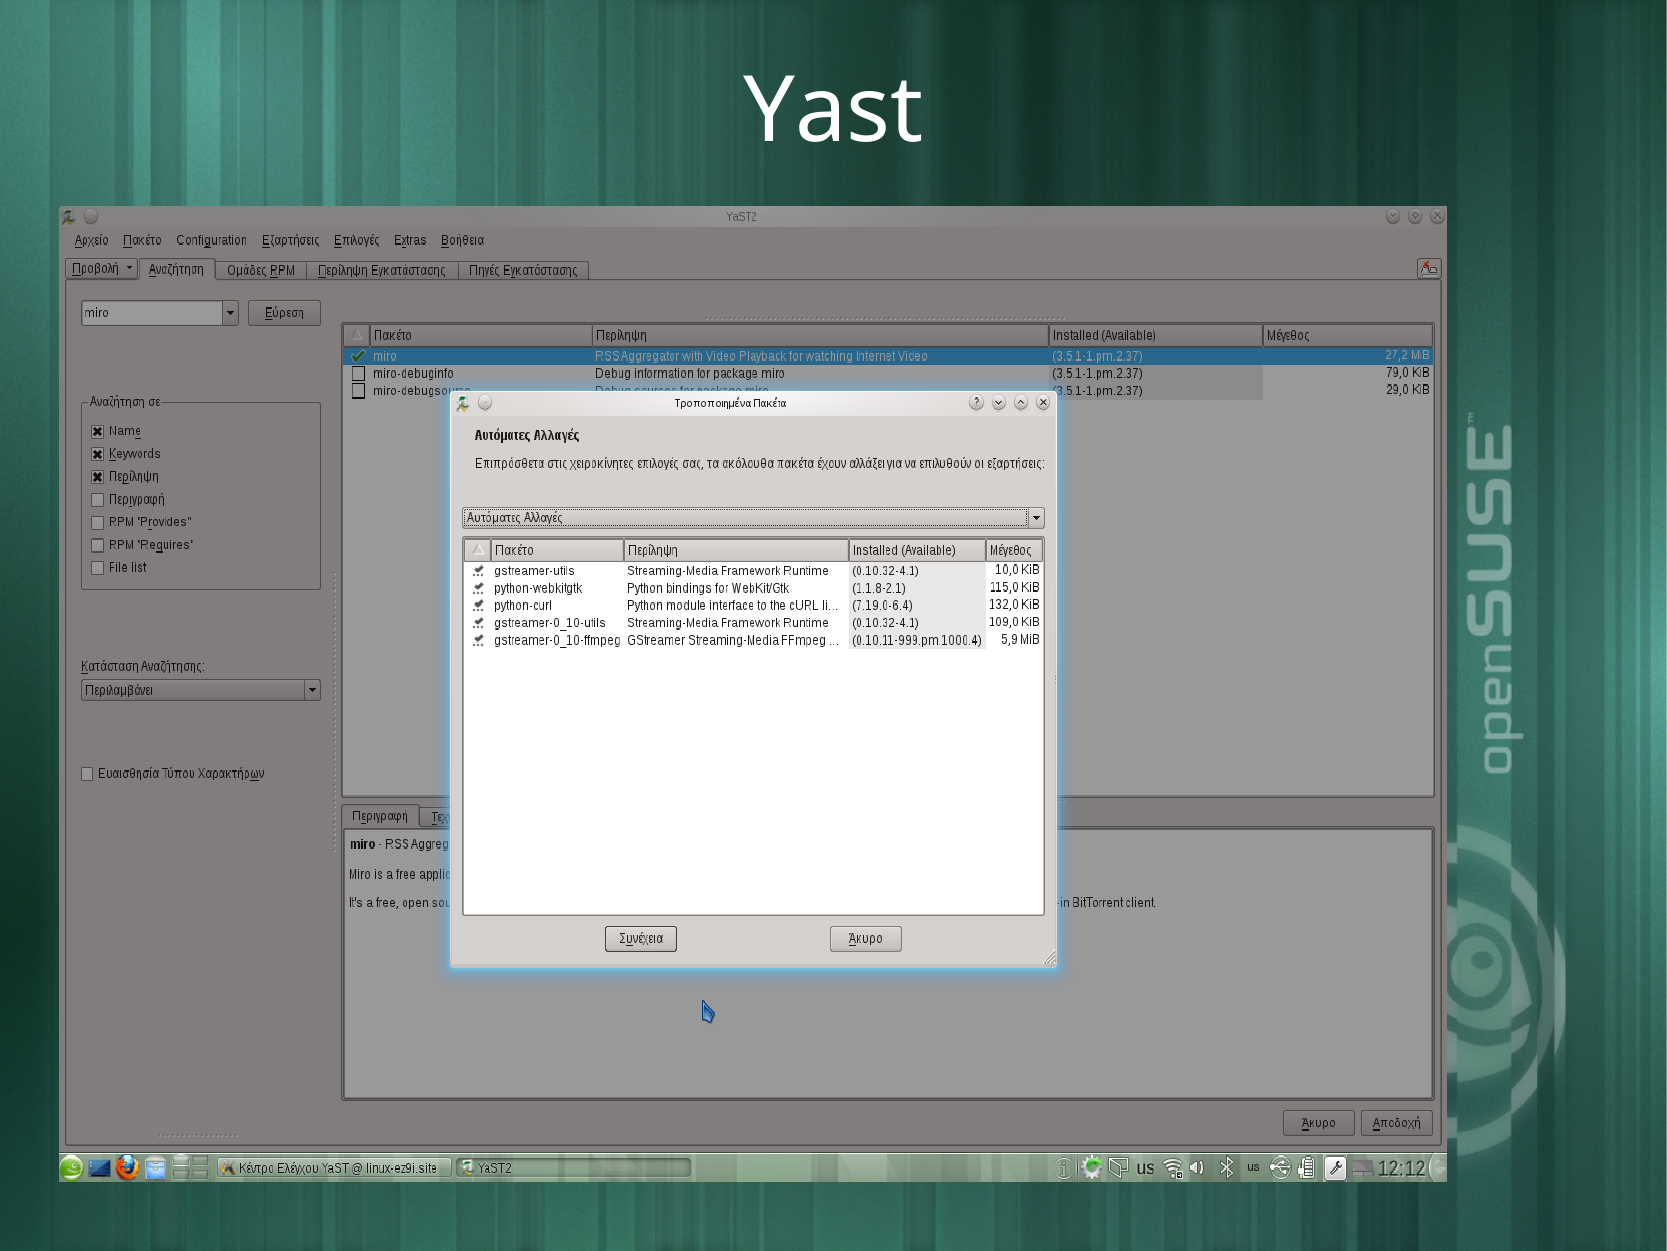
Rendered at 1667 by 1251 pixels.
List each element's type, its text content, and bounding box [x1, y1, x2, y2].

title Yast [40, 50, 1627, 201]
list [38, 295, 1625, 1196]
picture [0, 0, 1667, 1251]
